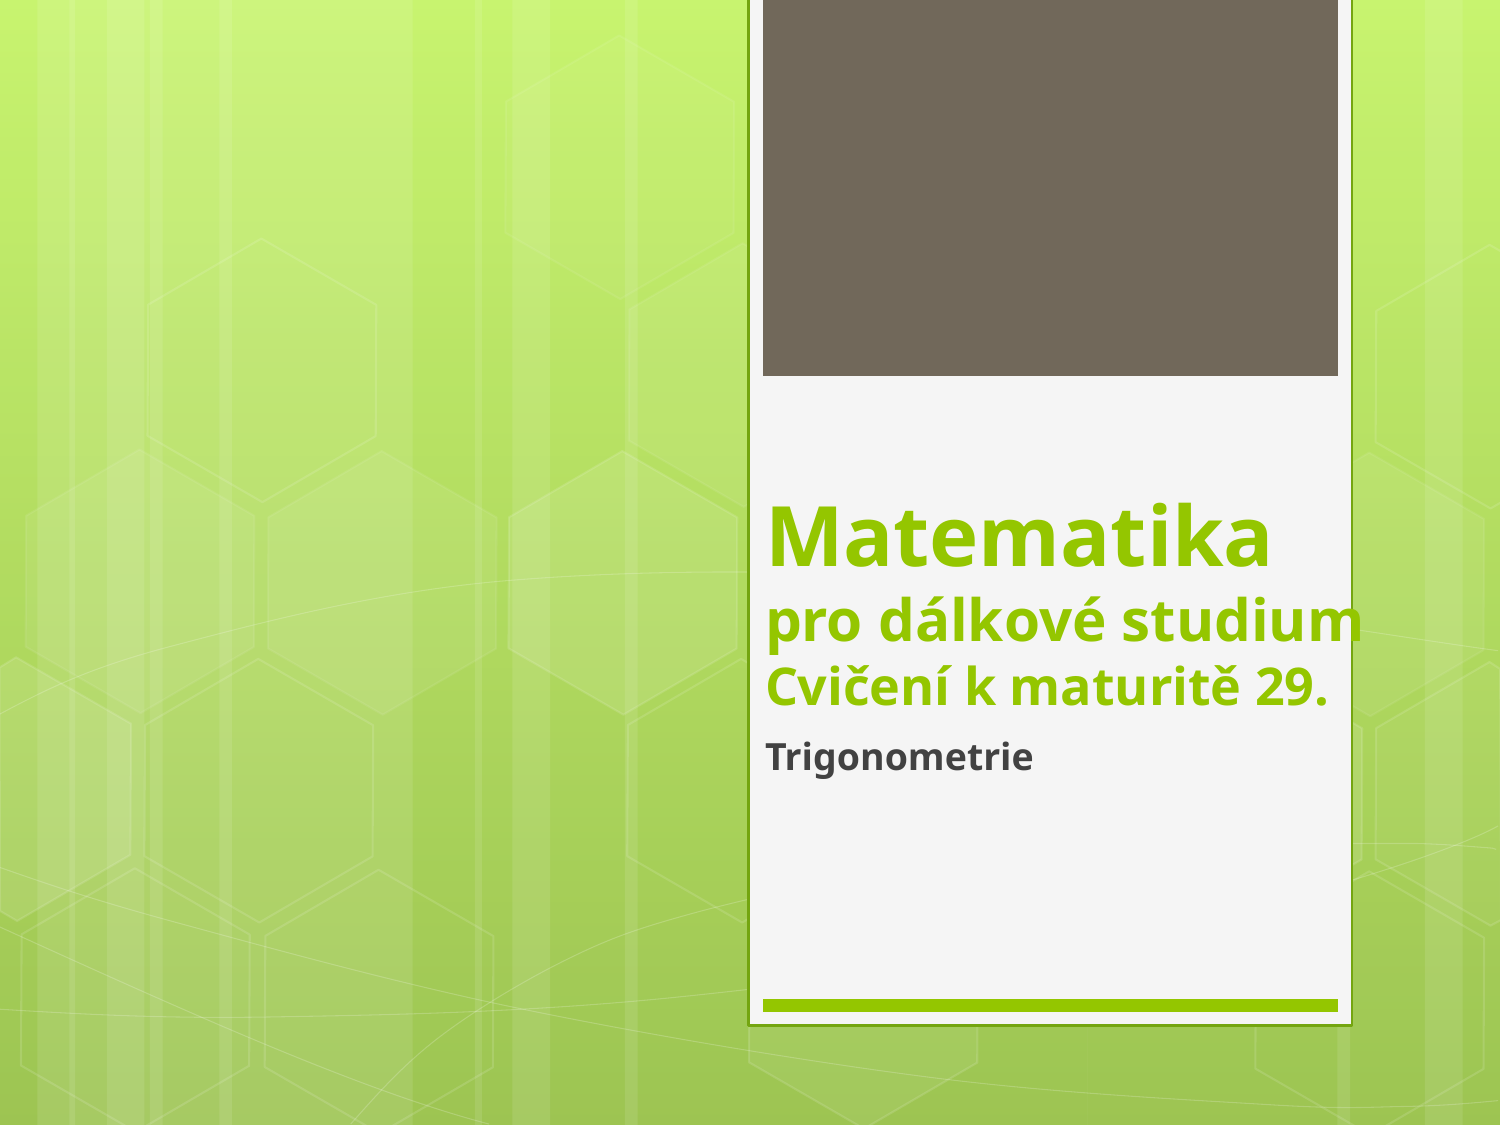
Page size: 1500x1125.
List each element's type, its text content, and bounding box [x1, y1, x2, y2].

subtitle Trigonometrie [750, 725, 1320, 933]
title Matematika pro dálkové studium Cvičení k maturitě 29. [750, 444, 1400, 724]
